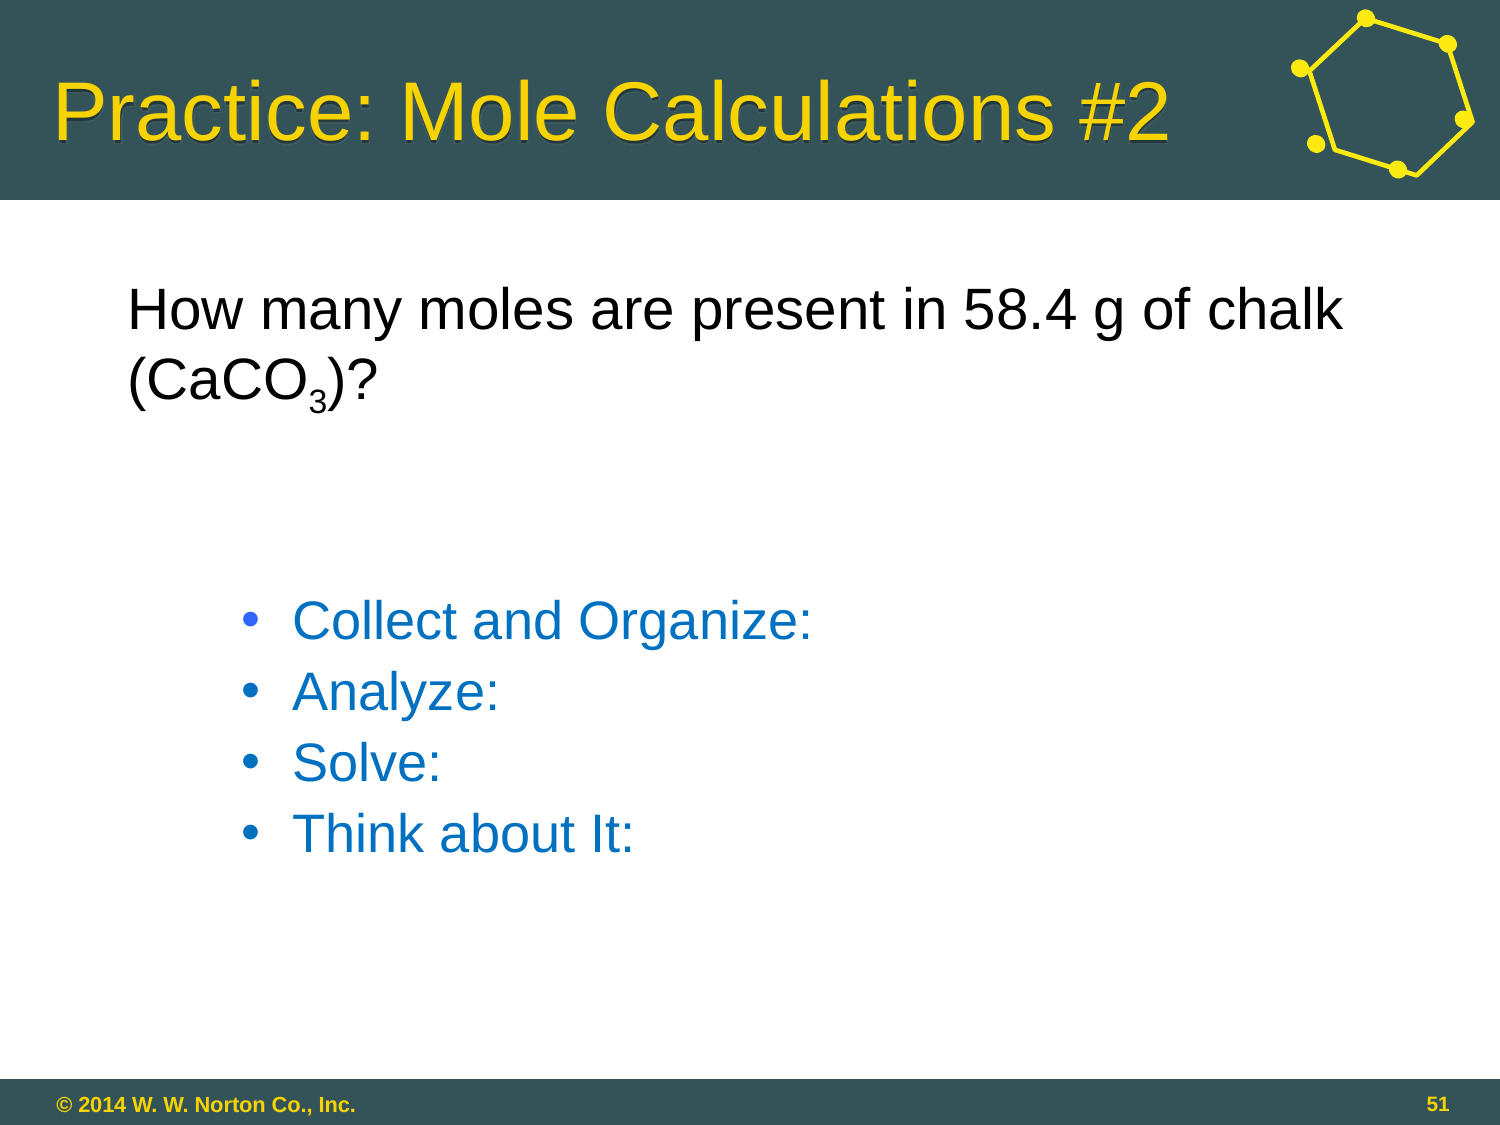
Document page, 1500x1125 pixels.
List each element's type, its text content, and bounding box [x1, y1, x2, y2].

text_box Collect and Organize: Analyze: Solve: Think about It: [187, 585, 994, 872]
title Practice: Mole Calculations #2 [37, 19, 1238, 195]
slide_number <number> [1411, 1086, 1468, 1119]
list How many moles are present in 58.4 g of chalk (CaCO3)? [112, 271, 1388, 672]
